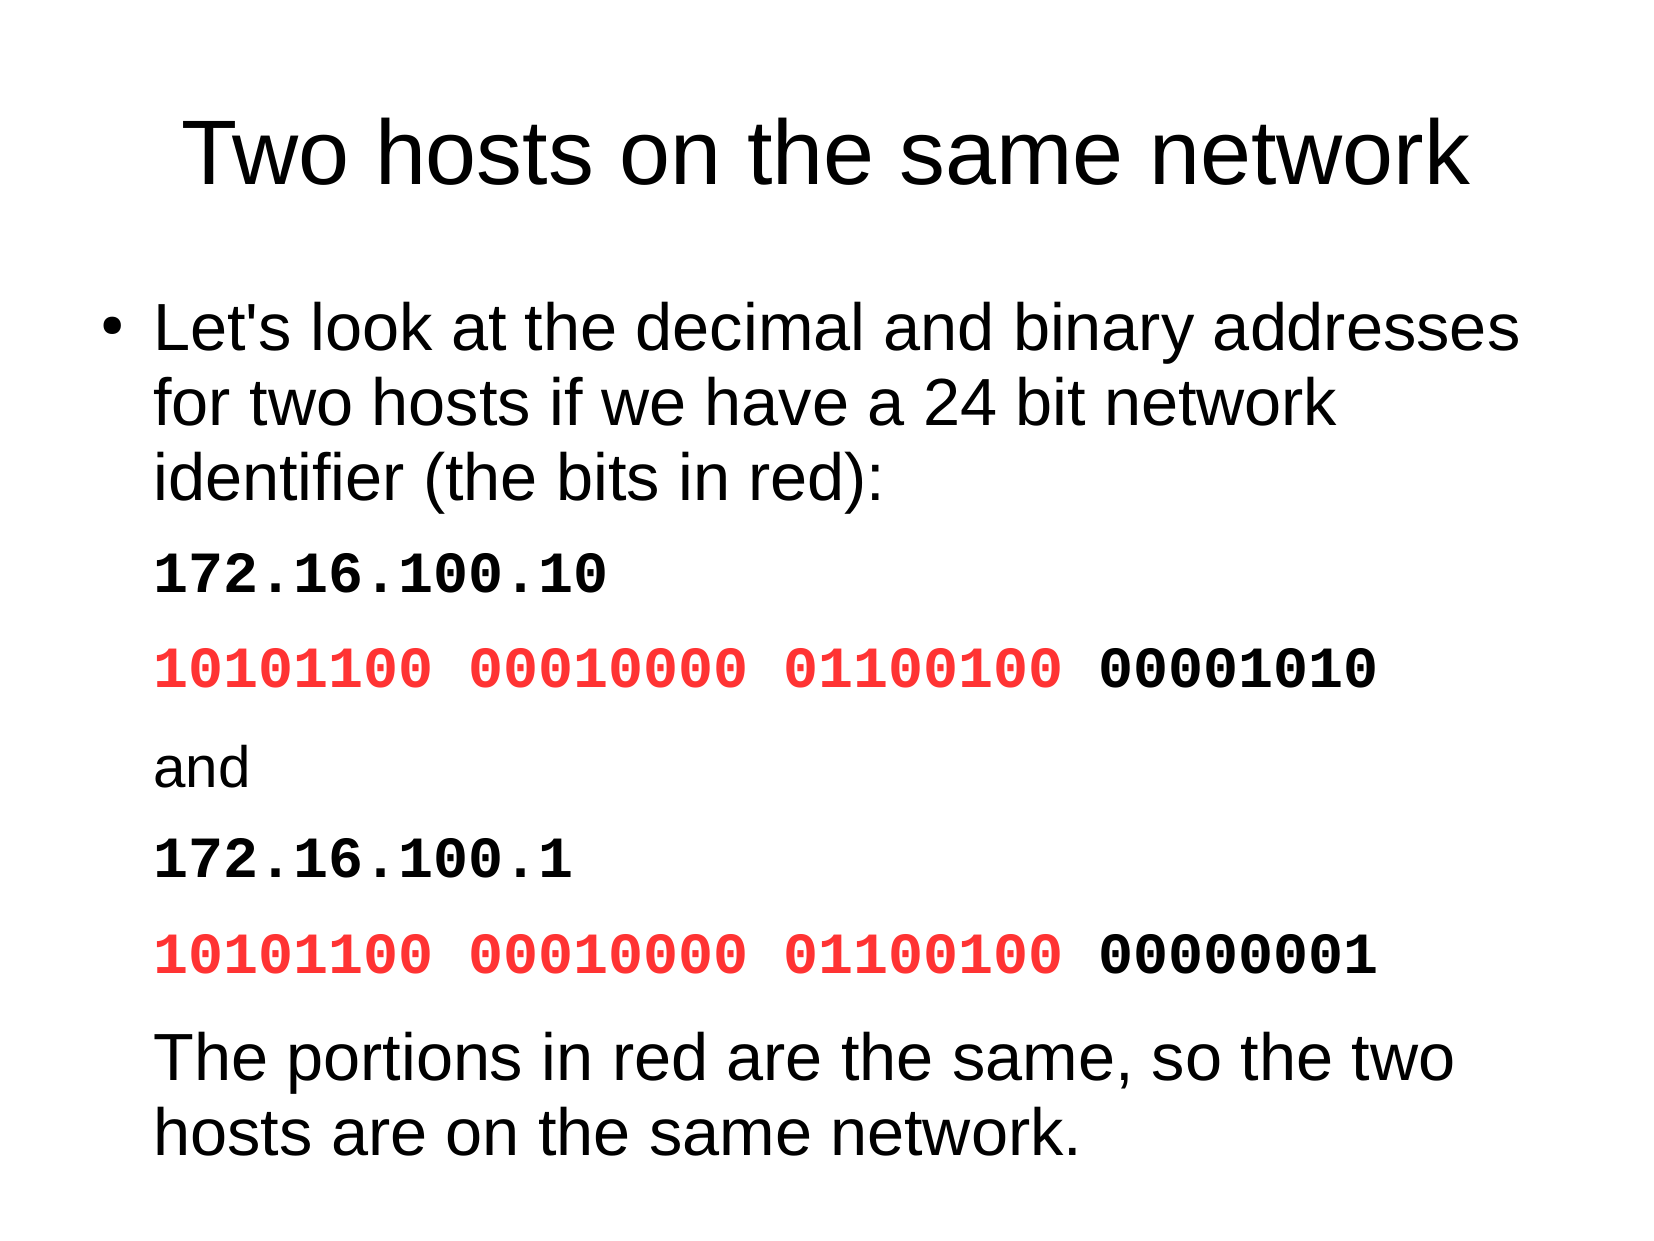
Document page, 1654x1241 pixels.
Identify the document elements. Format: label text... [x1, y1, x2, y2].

title Two hosts on the same network [82, 49, 1571, 257]
list Let's look at the decimal and binary addresses for two hosts if we have a 24 bit network identifier (the bits in red): 172.16.100.10 10101100 00010000 01100100 00001010 and 172.16.100.1 10101100 00010000 01100100 00000001 The portions in red are the same, so the two hosts are on the same network. [82, 290, 1571, 1172]
